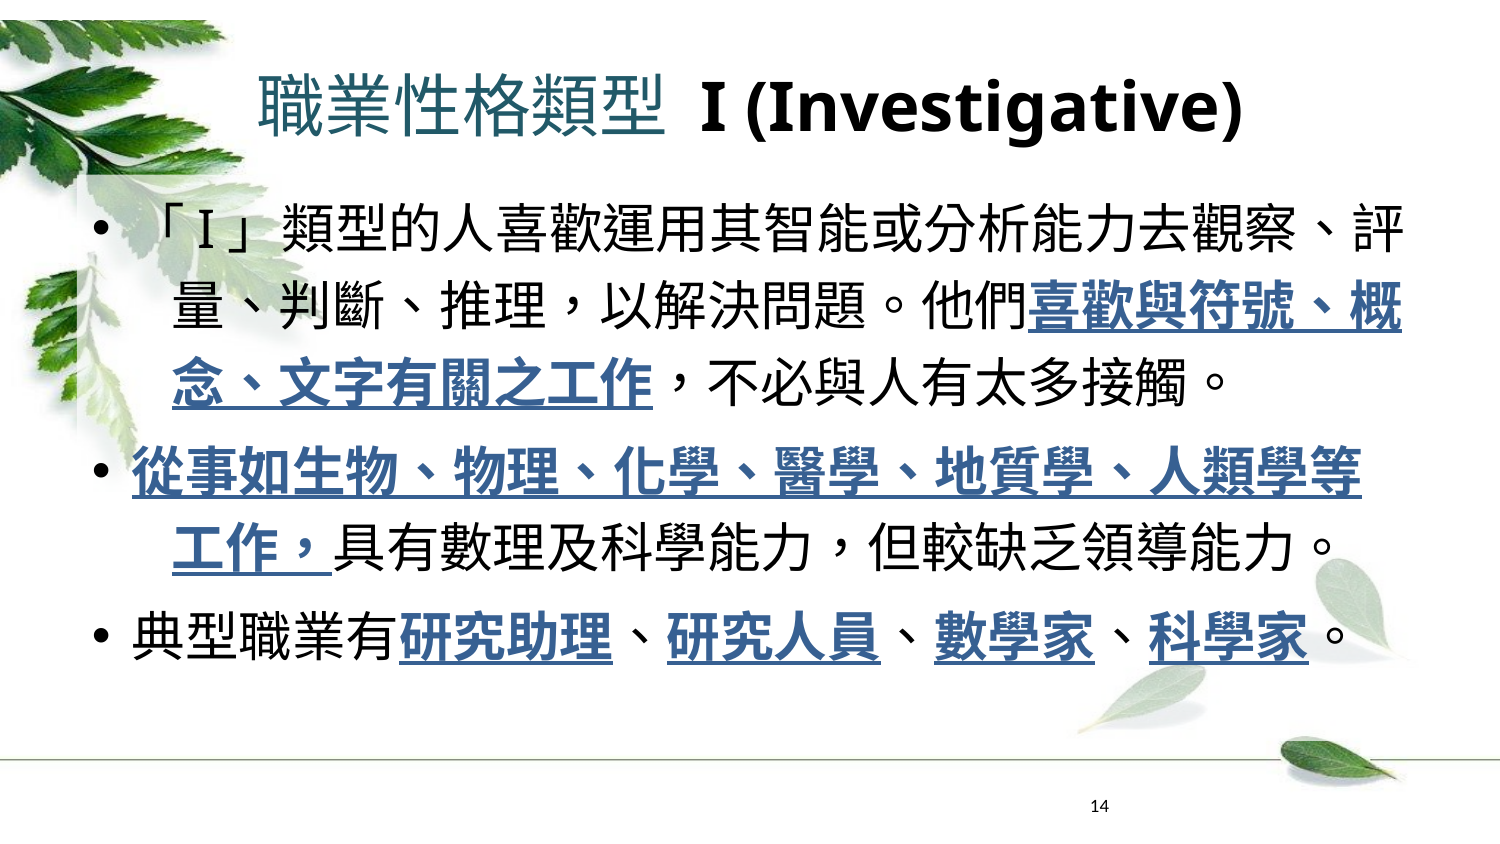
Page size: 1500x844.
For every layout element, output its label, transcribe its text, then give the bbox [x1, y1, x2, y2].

title 職業性格類型 I (Investigative) [75, 33, 1426, 175]
list 「I」類型的人喜歡運用其智能或分析能力去觀察、評量、判斷、推理，以解決問題。他們喜歡與符號、概念、文字有關之工作，不必與人有太多接觸。 從事如生物、物理、化學、醫學、地質學、人類學等工作，具有數理及科學能力，但較缺乏領導能力。 典型職業有研究助理、研究人員、數學家、科學家。 [76, 174, 1424, 741]
text_box [1074, 782, 1426, 828]
picture [0, 20, 1500, 844]
